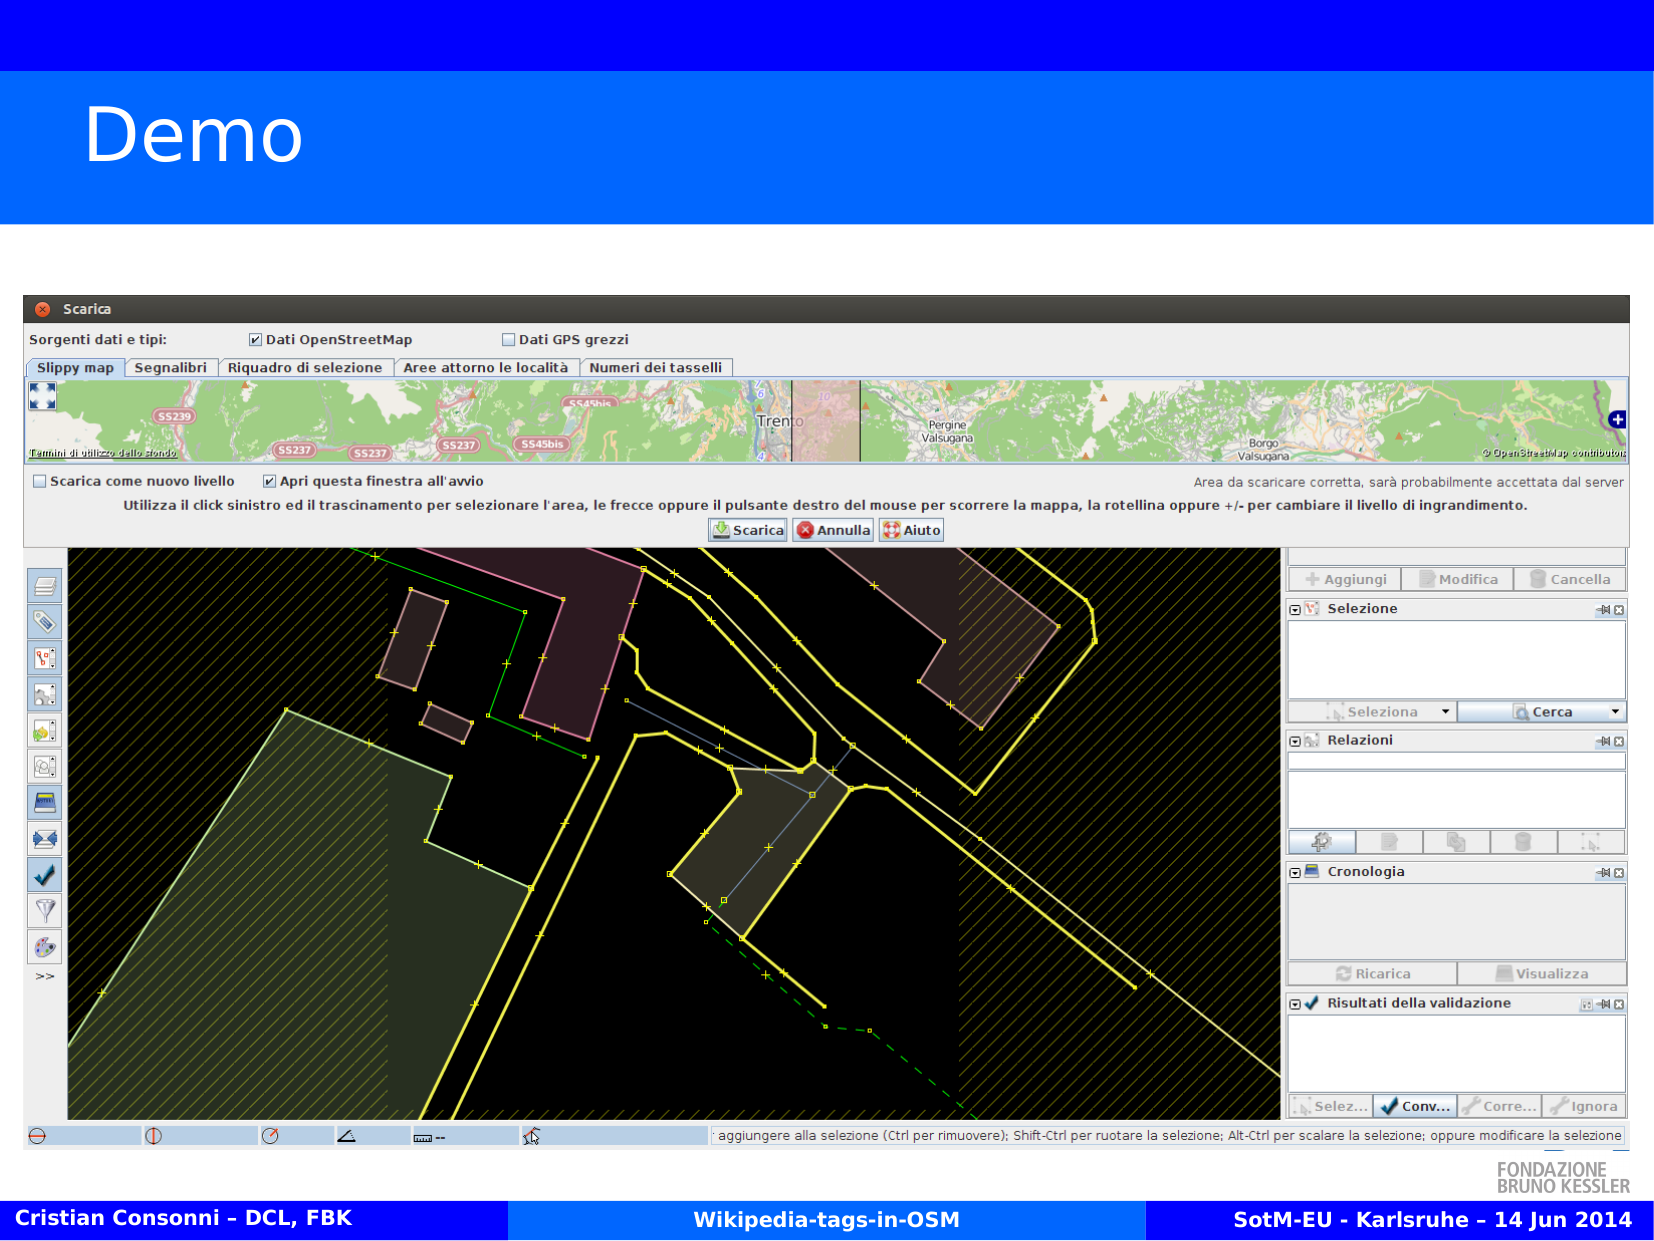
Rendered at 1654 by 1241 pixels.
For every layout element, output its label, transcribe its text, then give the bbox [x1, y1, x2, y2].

title Demo [82, 92, 1571, 180]
picture [23, 295, 1630, 1193]
